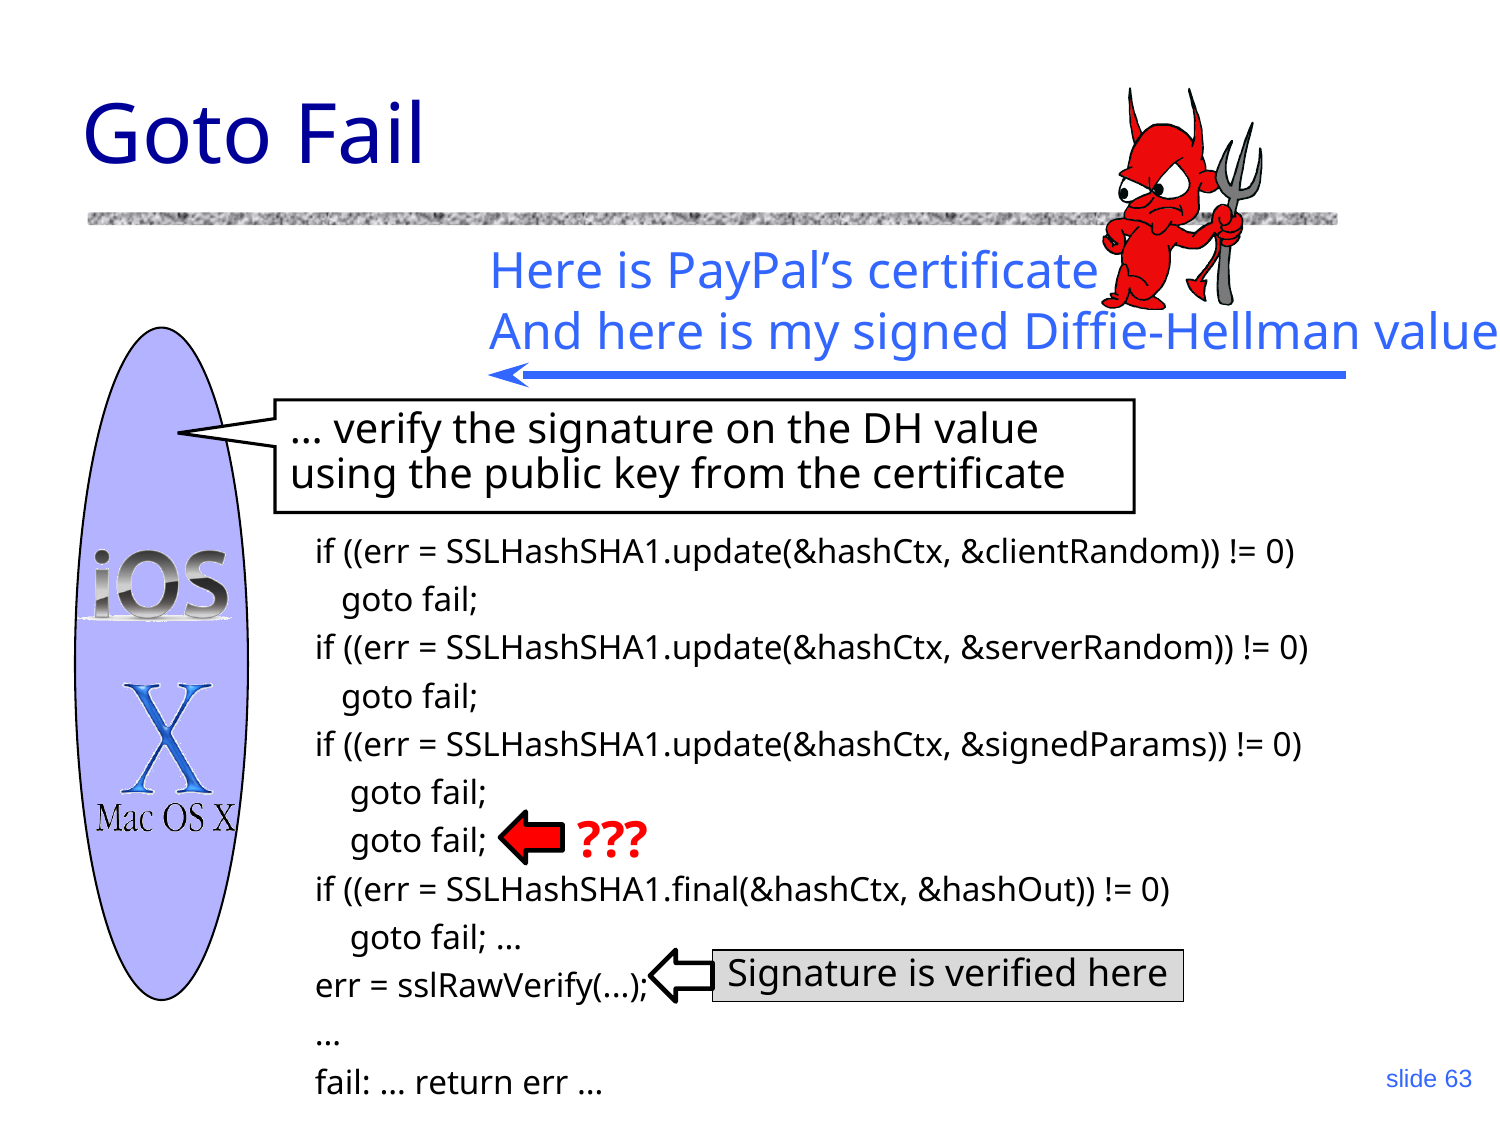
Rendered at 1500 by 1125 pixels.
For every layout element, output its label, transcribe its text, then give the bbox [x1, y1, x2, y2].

picture [87, 87, 1338, 310]
text_box … verify the signature on the DH value using the public key from the certificate [177, 399, 1135, 513]
title Goto Fail [66, 37, 1342, 188]
picture [87, 675, 238, 836]
picture [62, 524, 248, 647]
text_box [499, 811, 562, 864]
text_box Signature is verified here [712, 950, 1184, 1002]
text_box [75, 647, 248, 835]
text_box [82, 327, 241, 524]
text_box Here is PayPal’s certificate And here is my signed Diffie-Hellman value [474, 242, 1500, 367]
text_box ??? [562, 799, 664, 876]
text_box slide <number> [1328, 1025, 1488, 1101]
text_box [87, 836, 236, 1001]
text_box if ((err = SSLHashSHA1.update(&hashCtx, &clientRandom)) != 0) goto fail; if ((err = SSLHashSHA1.update(&hashCtx, &serverRandom)) != 0) goto fail; if ((err = SSLHashSHA1.update(&hashCtx, &signedParams)) != 0) goto fail; goto fail; if ((err = SSLHashSHA1.final(&hashCtx, &hashOut)) != 0) goto fail; … err = sslRawVerify(...); … fail: … return err … [300, 522, 1328, 1109]
